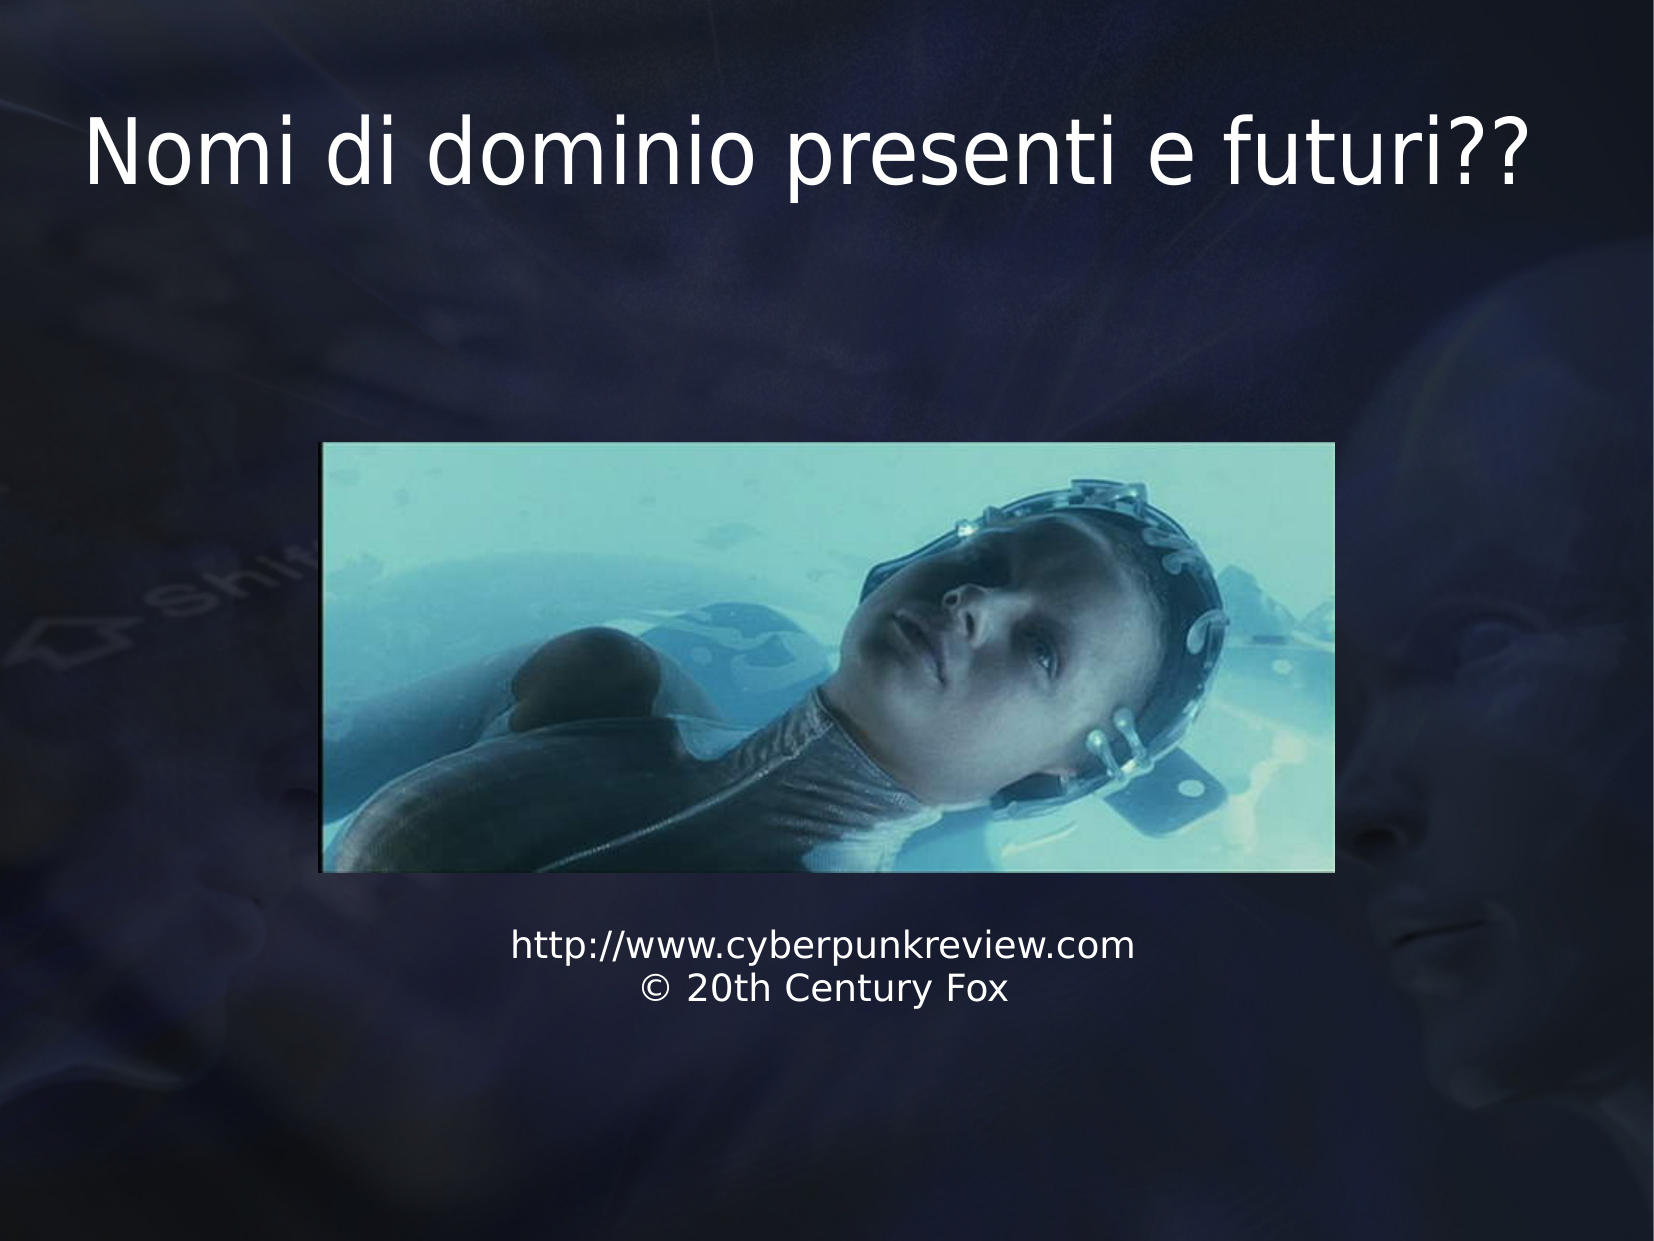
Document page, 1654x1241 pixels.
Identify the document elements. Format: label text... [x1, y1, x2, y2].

title Nomi di dominio presenti e futuri?? [82, 45, 1571, 261]
picture [0, 0, 1654, 1241]
text_box http://www.cyberpunkreview.com © 20th Century Fox [495, 916, 1152, 1018]
